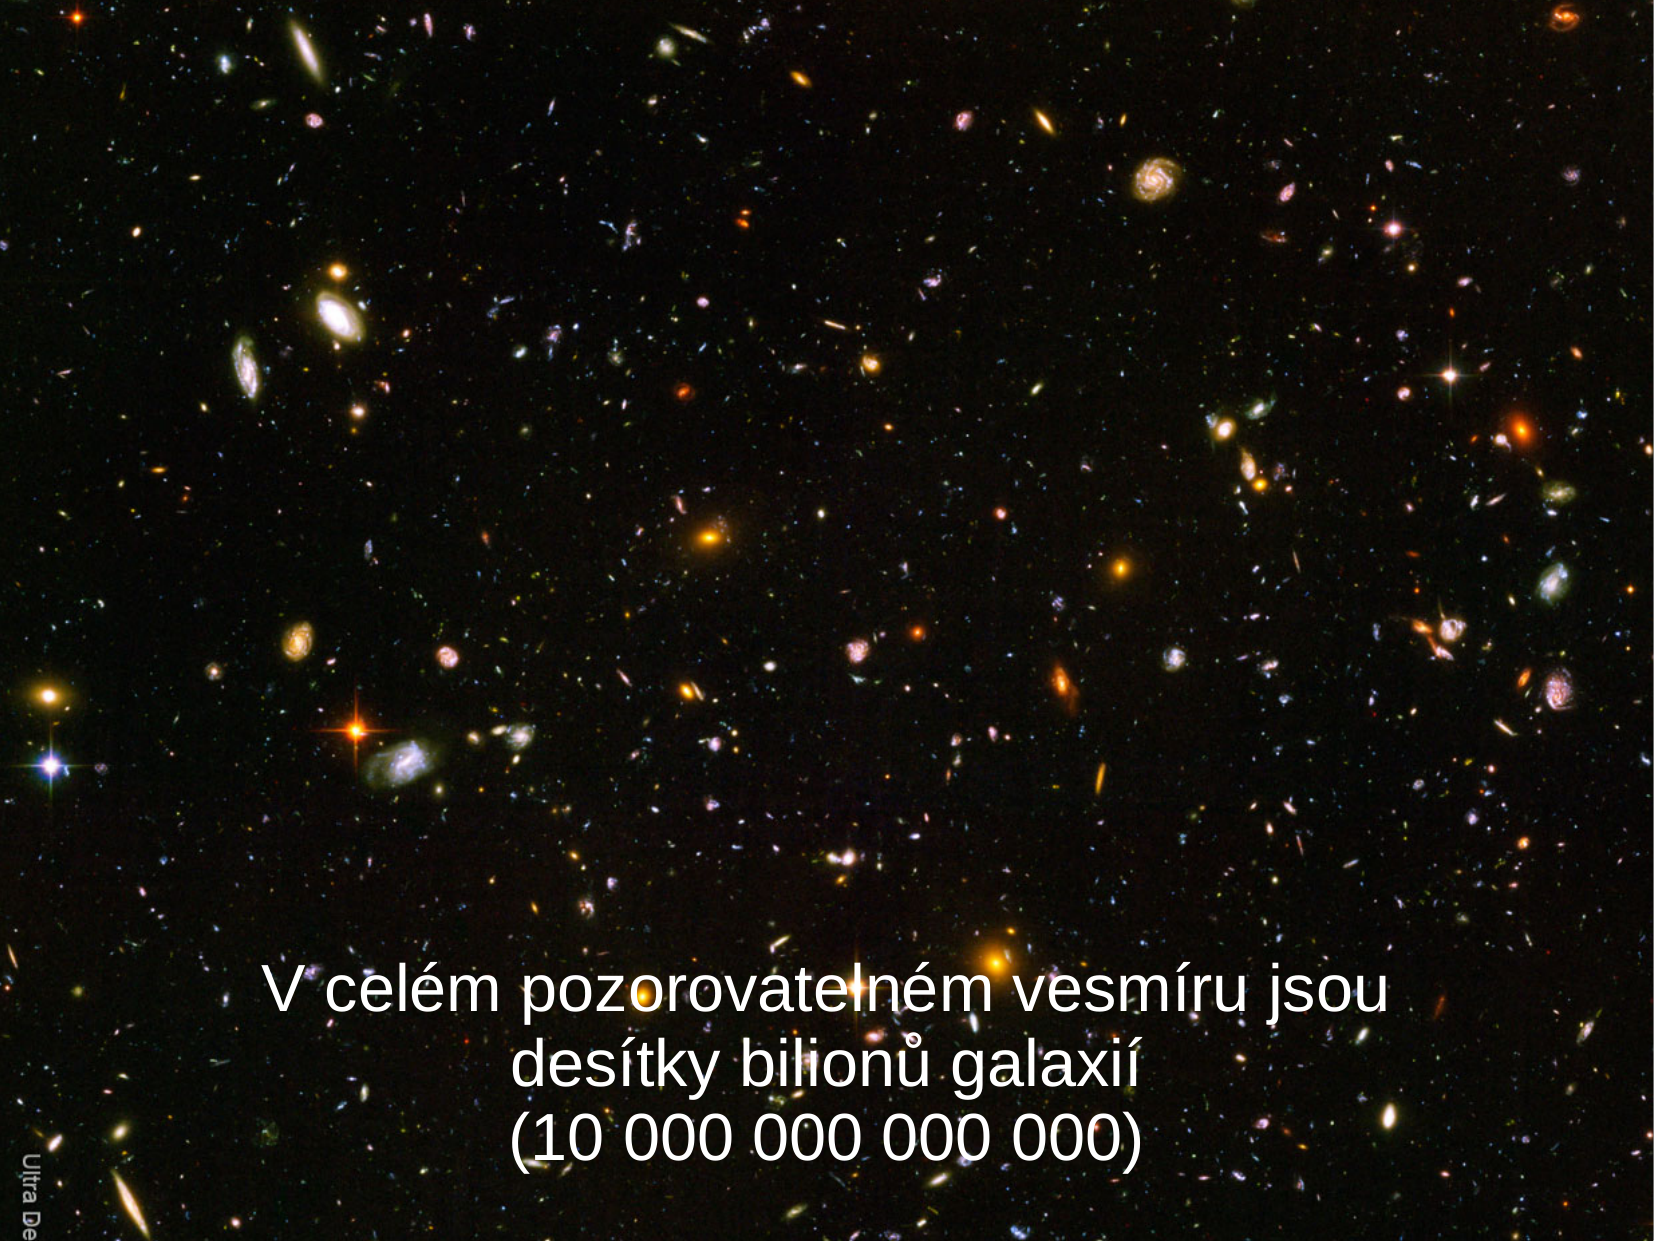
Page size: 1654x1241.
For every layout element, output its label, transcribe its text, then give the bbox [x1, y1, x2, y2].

text_box V celém pozorovatelném vesmíru jsou desítky bilionů galaxií (10 000 000 000 000) [82, 938, 1571, 1188]
picture [0, 0, 1654, 1241]
